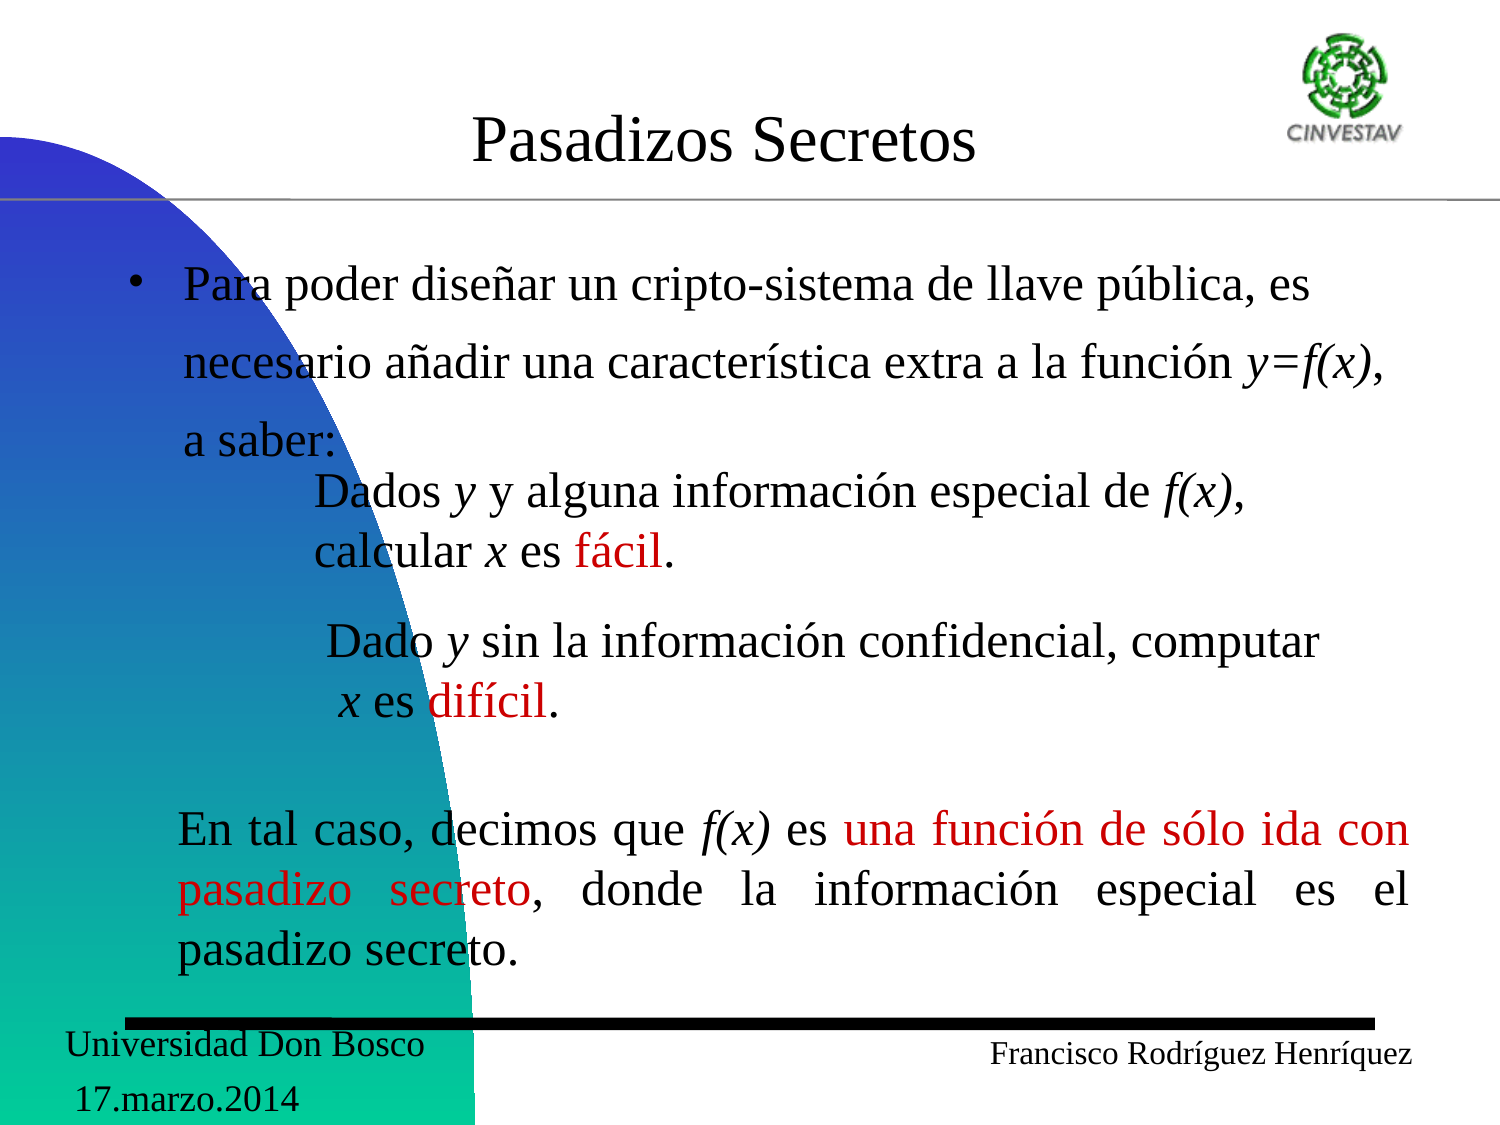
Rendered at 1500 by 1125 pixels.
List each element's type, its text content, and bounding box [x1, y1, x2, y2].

text_box Dados y y alguna información especial de f(x), calcular x es fácil. [298, 449, 1261, 586]
text_box Pasadizos Secretos [87, 87, 1363, 276]
text_box En tal caso, decimos que f(x) es una función de sólo ida con pasadizo secreto, donde la información especial es el pasadizo secreto. [162, 787, 1426, 983]
text_box Para poder diseñar un cripto-sistema de llave pública, es necesario añadir una característica extra a la función y=f(x), a saber: [112, 224, 1426, 1026]
text_box Dado y sin la información confidencial, computar x es difícil. [311, 599, 1336, 787]
